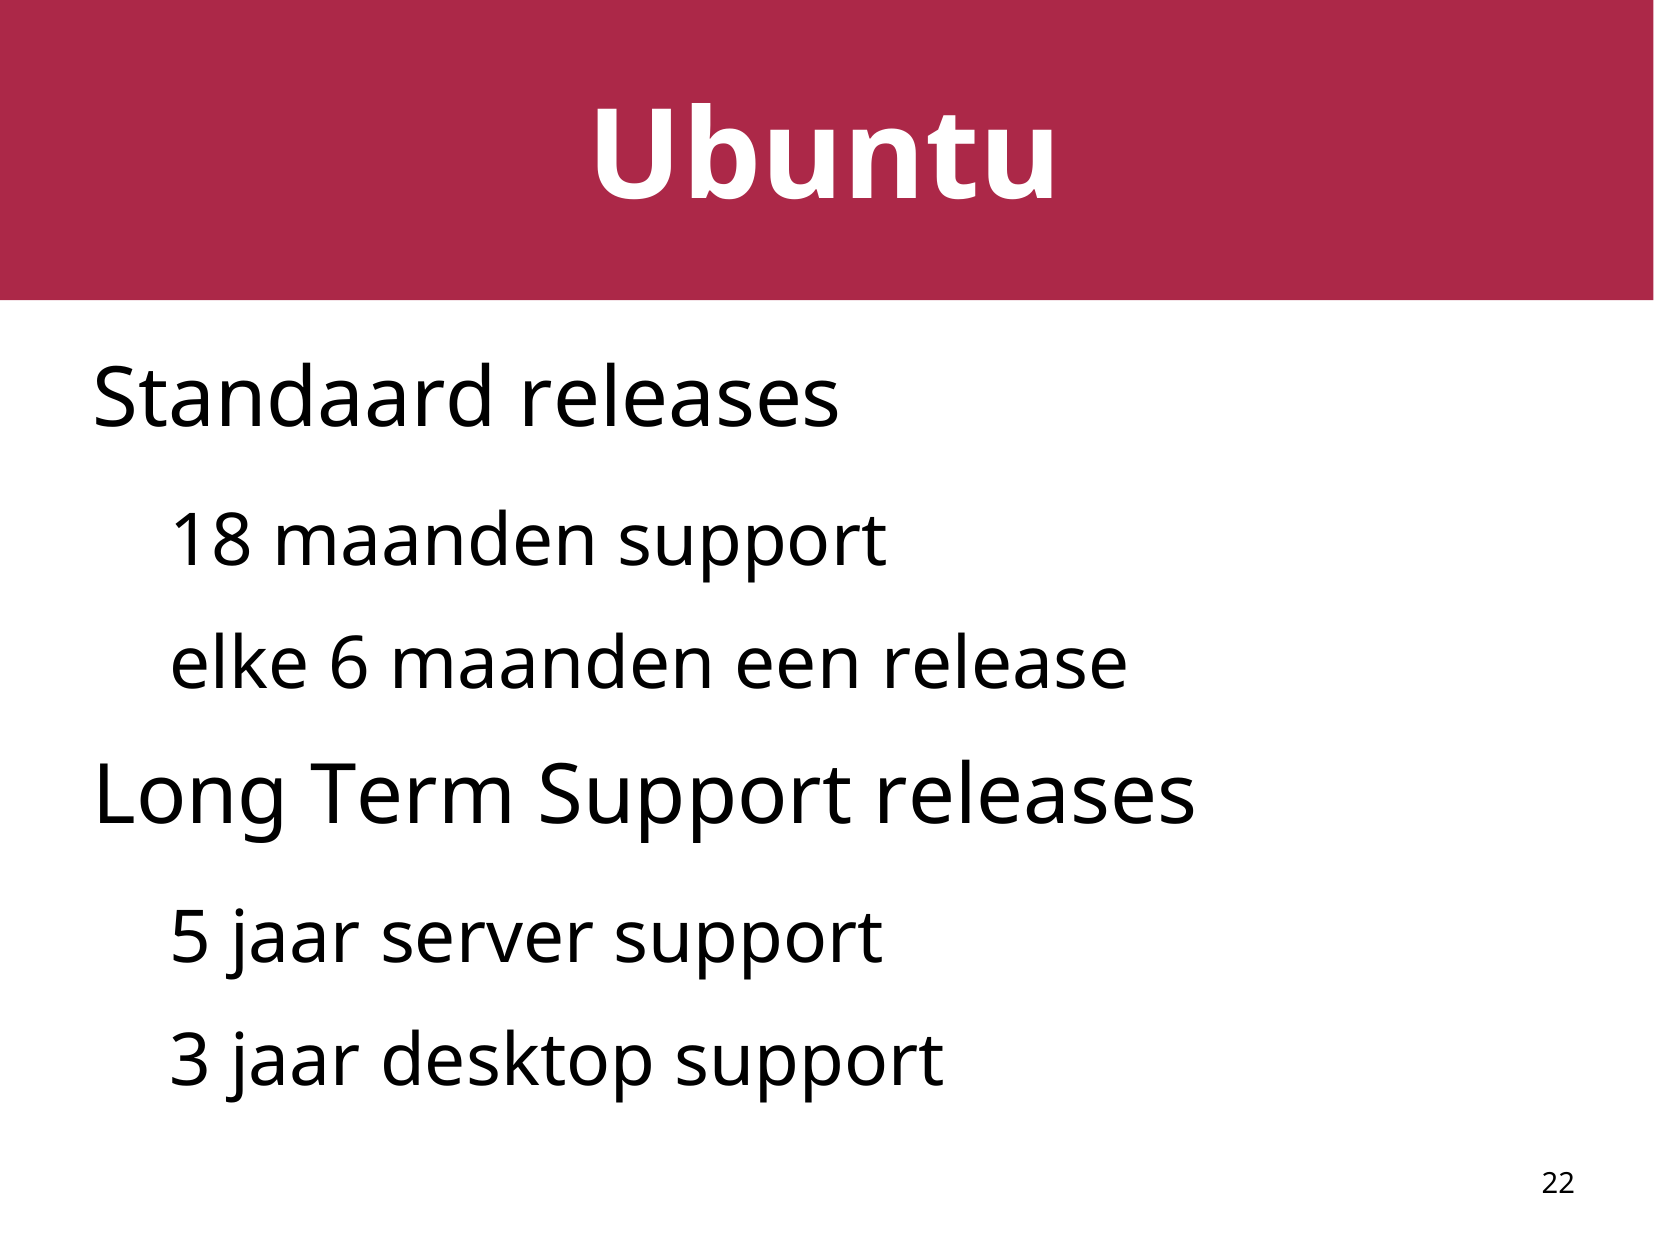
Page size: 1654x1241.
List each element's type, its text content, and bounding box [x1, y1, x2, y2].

list Standaard releases 18 maanden support elke 6 maanden een release Long Term Support releases 5 jaar server support 3 jaar desktop support [75, 337, 1576, 1126]
title Ubuntu [75, 0, 1576, 301]
